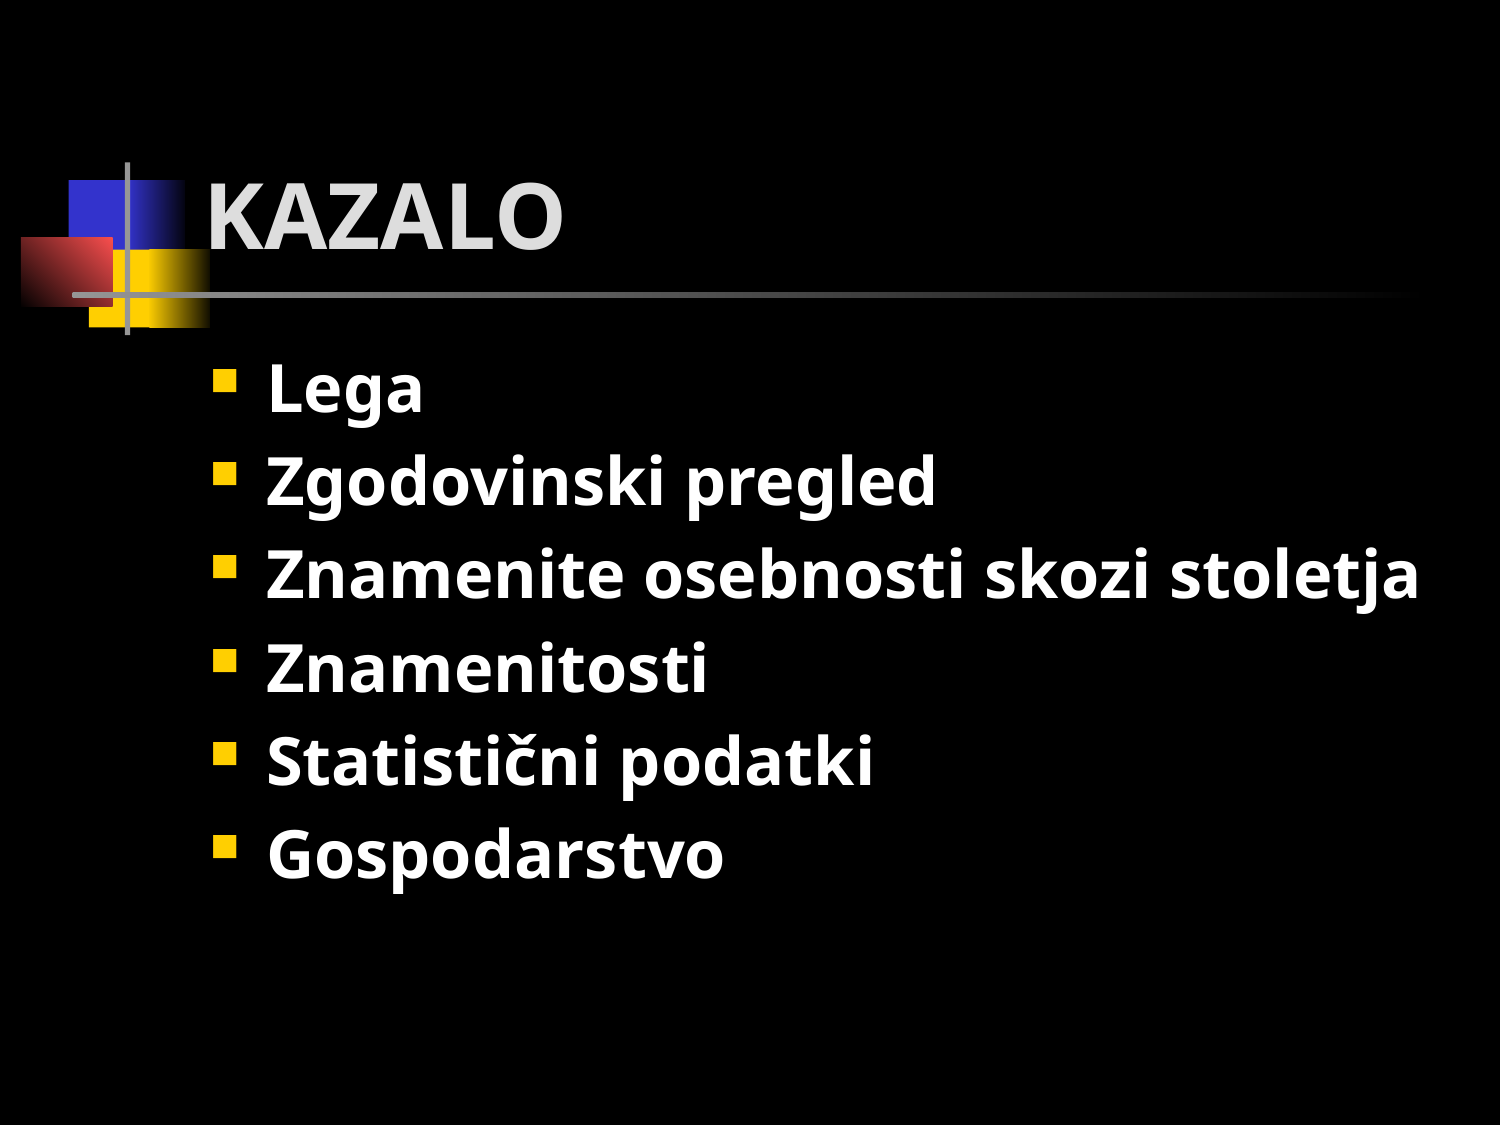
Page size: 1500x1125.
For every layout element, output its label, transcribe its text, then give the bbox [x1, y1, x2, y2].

list Lega Zgodovinski pregled Znamenite osebnosti skozi stoletja Znamenitosti Statistični podatki Gospodarstvo [194, 338, 1470, 1013]
title KAZALO [188, 35, 1468, 275]
